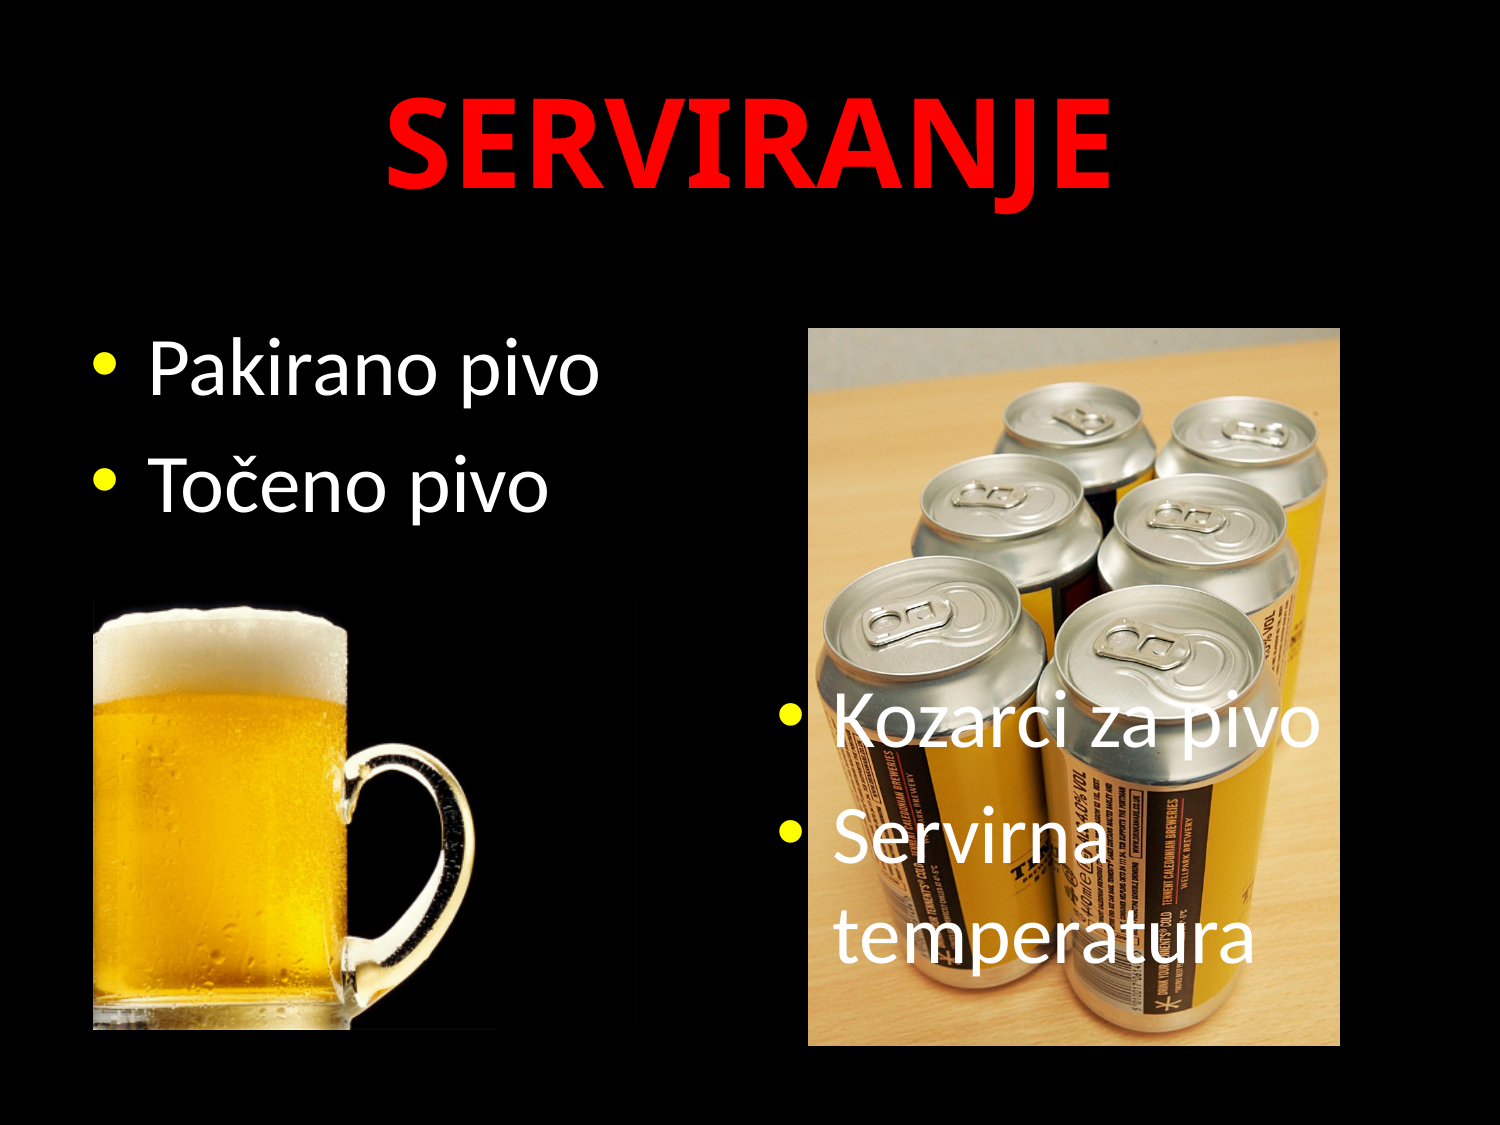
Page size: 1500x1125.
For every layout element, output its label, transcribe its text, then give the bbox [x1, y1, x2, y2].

list Kozarci za pivo Servirna temperatura [761, 656, 1425, 1059]
title SERVIRANJE [75, 45, 1425, 233]
list Pakirano pivo Točeno pivo [75, 304, 739, 575]
picture [808, 328, 1340, 656]
picture [93, 585, 649, 1030]
